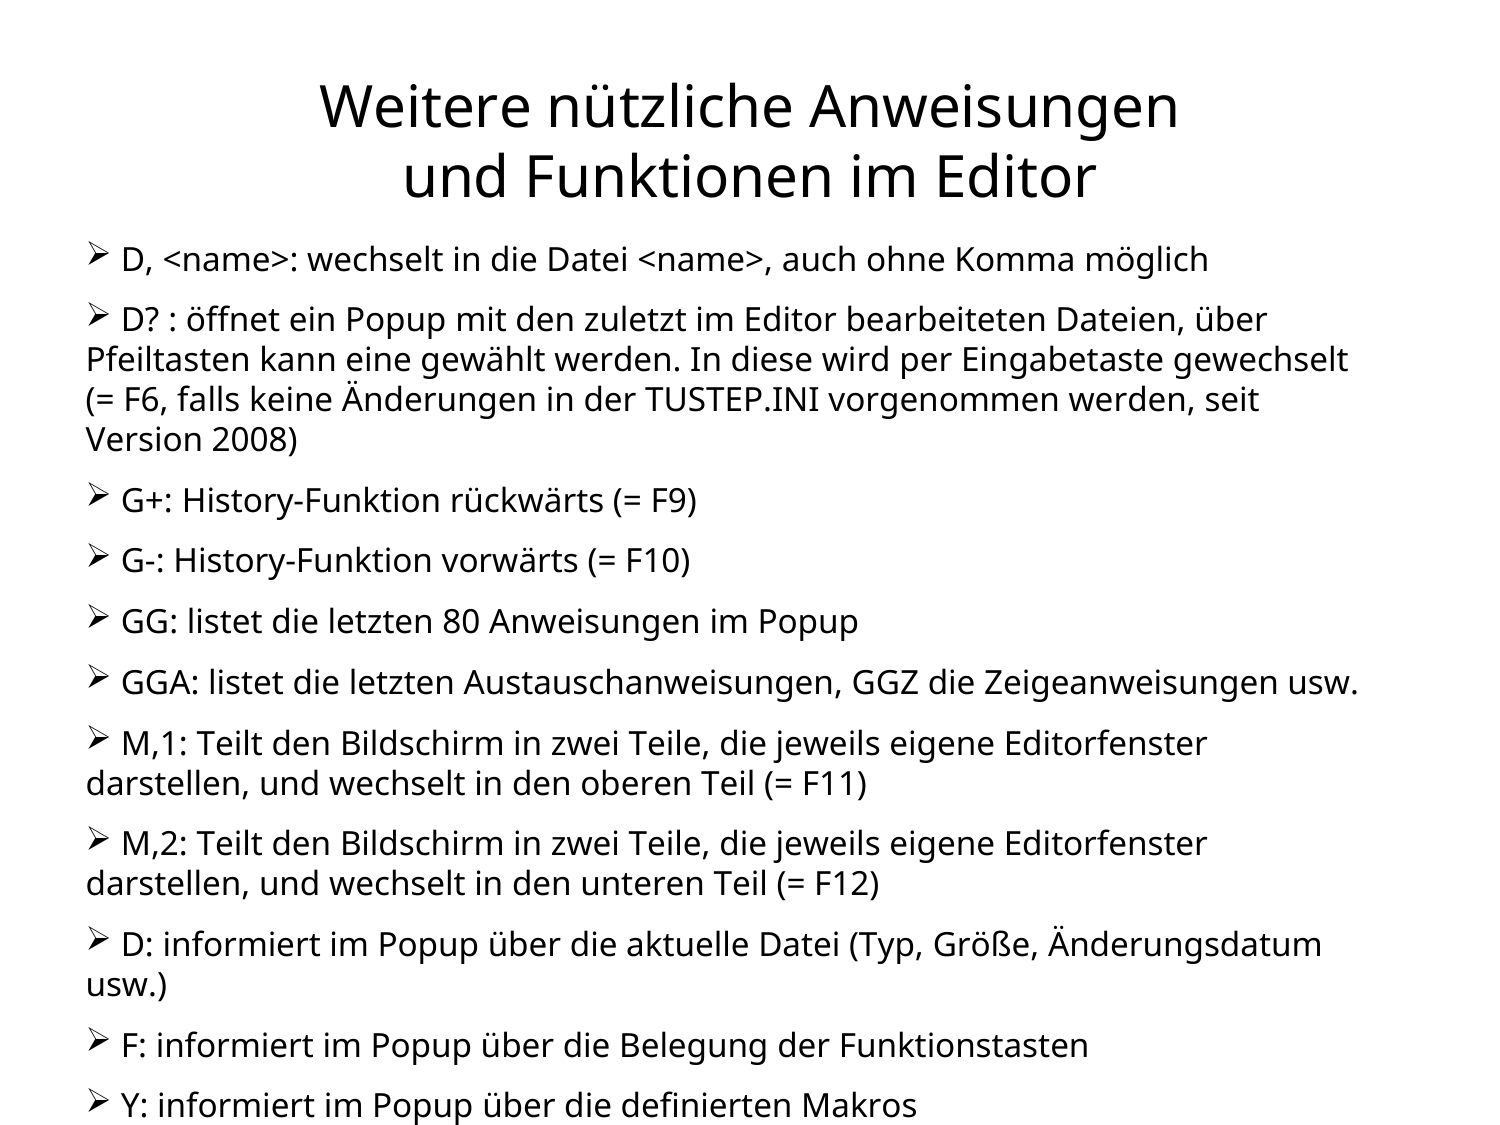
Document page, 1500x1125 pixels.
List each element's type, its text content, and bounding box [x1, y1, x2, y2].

title Weitere nützliche Anweisungen und Funktionen im Editor [75, 45, 1426, 233]
text_box D, <name>: wechselt in die Datei <name>, auch ohne Komma möglich D? : öffnet ein Popup mit den zuletzt im Editor bearbeiteten Dateien, über Pfeiltasten kann eine gewählt werden. In diese wird per Eingabetaste gewechselt (= F6, falls keine Änderungen in der TUSTEP.INI vorgenommen werden, seit Version 2008) G+: History-Funktion rückwärts (= F9) G-: History-Funktion vorwärts (= F10) GG: listet die letzten 80 Anweisungen im Popup GGA: listet die letzten Austauschanweisungen, GGZ die Zeigeanweisungen usw. M,1: Teilt den Bildschirm in zwei Teile, die jeweils eigene Editorfenster darstellen, und wechselt in den oberen Teil (= F11) M,2: Teilt den Bildschirm in zwei Teile, die jeweils eigene Editorfenster darstellen, und wechselt in den unteren Teil (= F12) D: informiert im Popup über die aktuelle Datei (Typ, Größe, Änderungsdatum usw.) F: informiert im Popup über die Belegung der Funktionstasten Y: informiert im Popup über die definierten Makros [70, 230, 1385, 1125]
